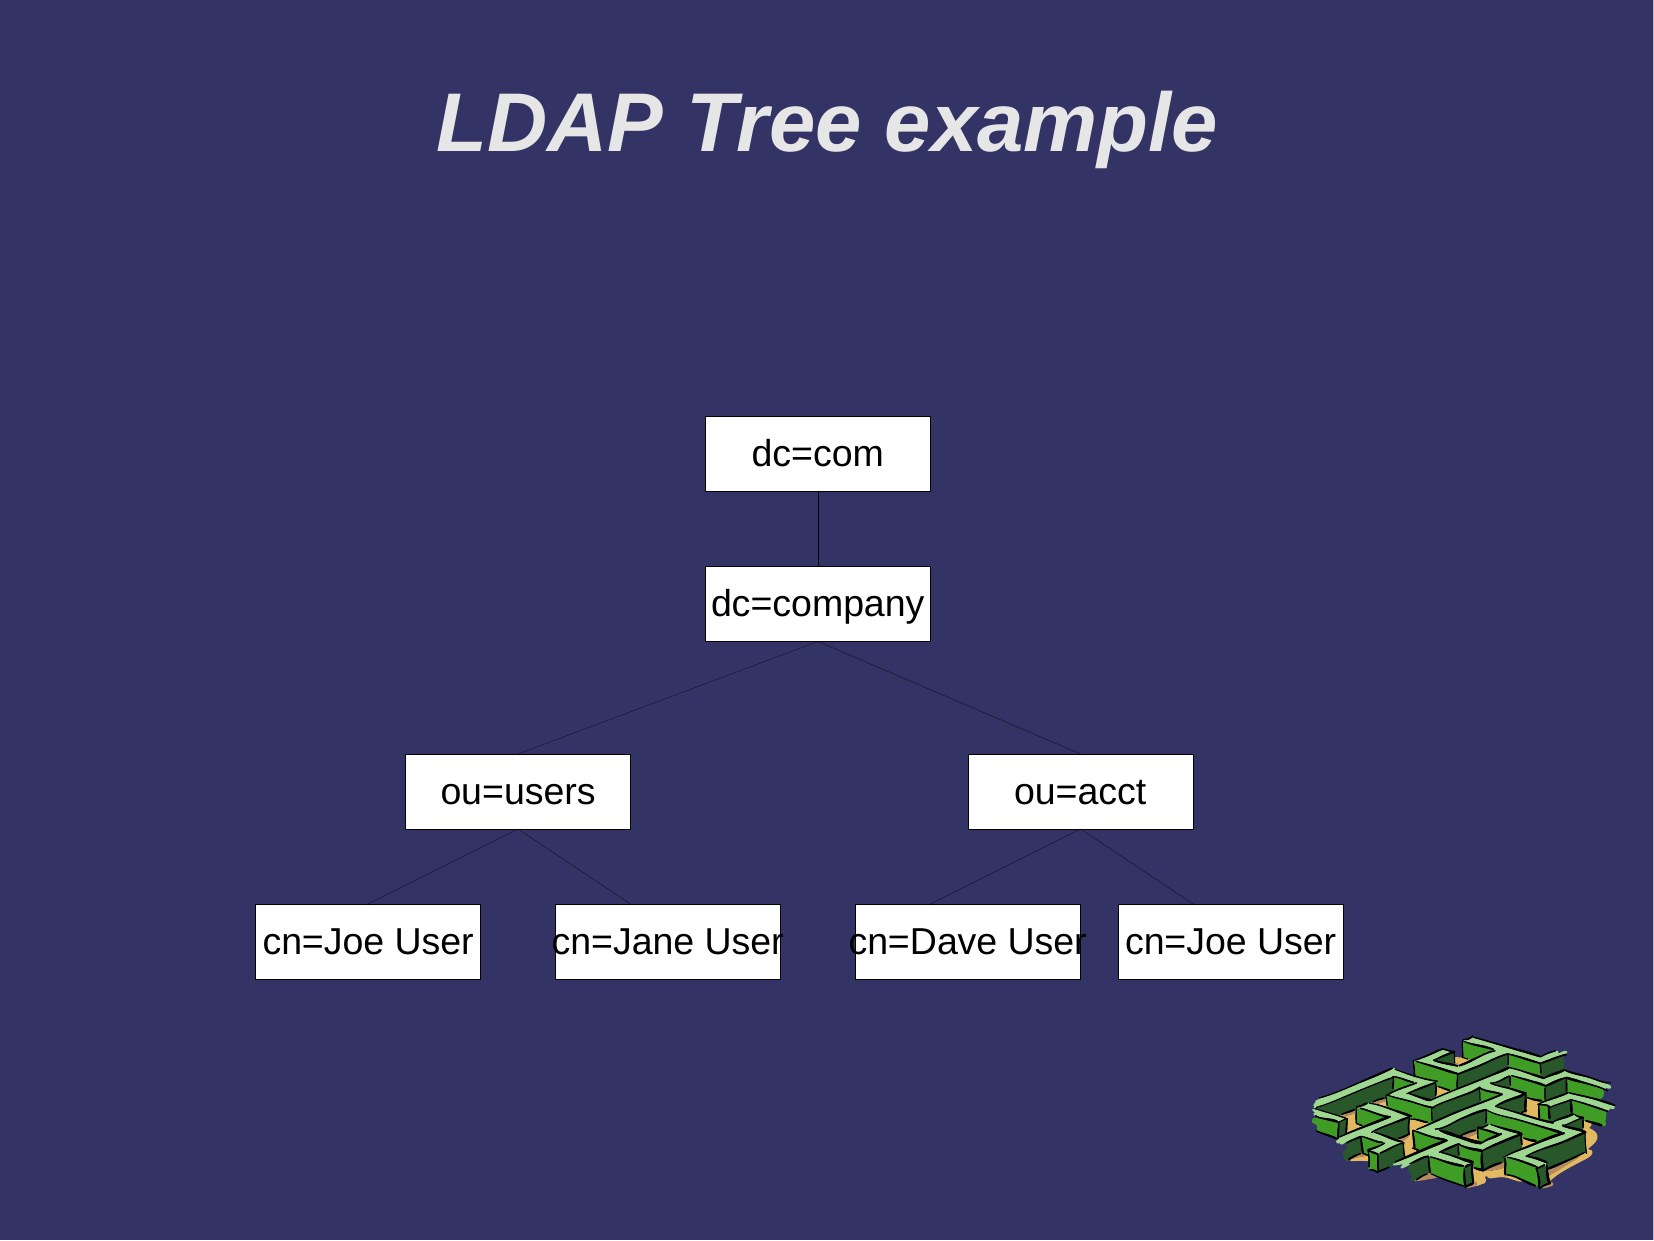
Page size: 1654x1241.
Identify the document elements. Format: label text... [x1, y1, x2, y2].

title LDAP Tree example [121, 19, 1534, 227]
chart [131, 337, 1538, 1241]
